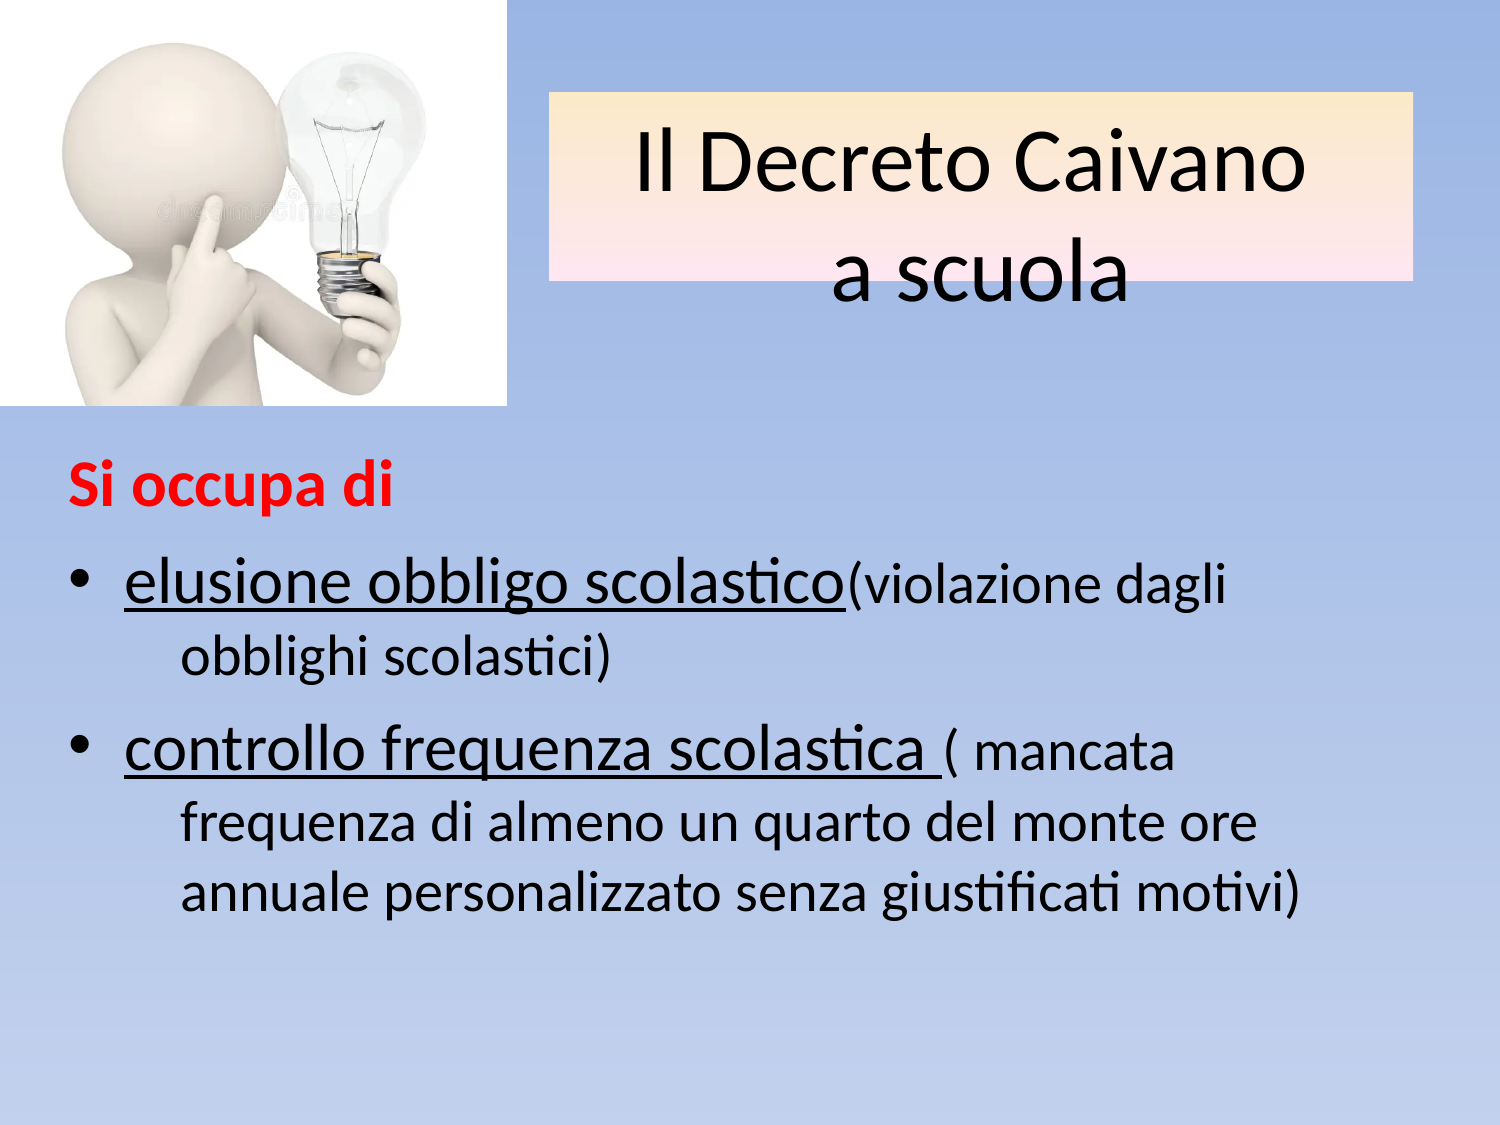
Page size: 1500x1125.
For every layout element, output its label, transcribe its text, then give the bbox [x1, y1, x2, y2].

list Si occupa di elusione obbligo scolastico(violazione dagli obblighi scolastici) controllo frequenza scolastica ( mancata frequenza di almeno un quarto del monte ore annuale personalizzato senza giustificati motivi) [53, 432, 1436, 990]
title Il Decreto Caivano a scuola [549, 92, 1414, 281]
picture [0, 0, 507, 406]
